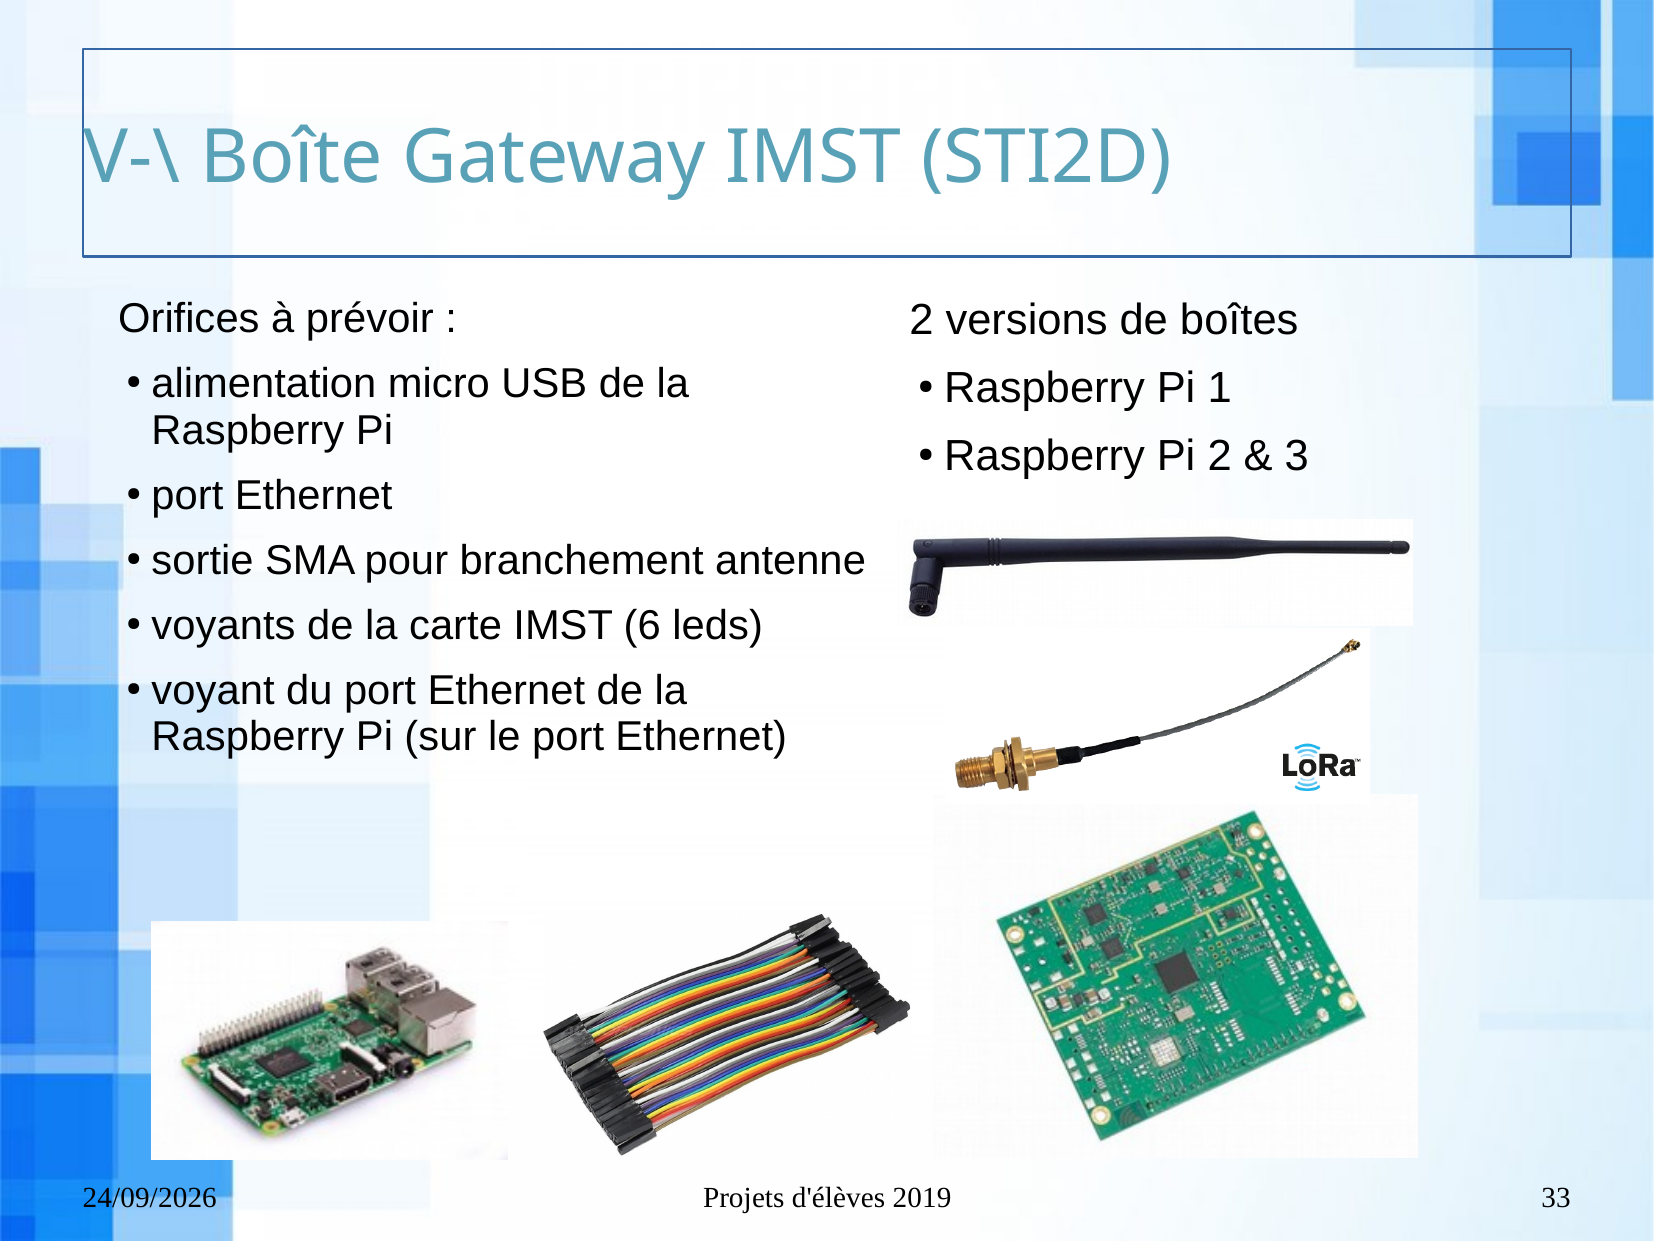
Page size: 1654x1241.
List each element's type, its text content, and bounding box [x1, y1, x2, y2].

list 2 versions de boîtes Raspberry Pi 1 Raspberry Pi 2 & 3 [909, 295, 1335, 520]
picture [0, 0, 1654, 1241]
list Orifices à prévoir : alimentation micro USB de la Raspberry Pi port Ethernet sortie SMA pour branchement antenne voyants de la carte IMST (6 leds) voyant du port Ethernet de la Raspberry Pi (sur le port Ethernet) [118, 295, 875, 792]
title V-\ Boîte Gateway IMST (STI2D) [82, 49, 1571, 257]
